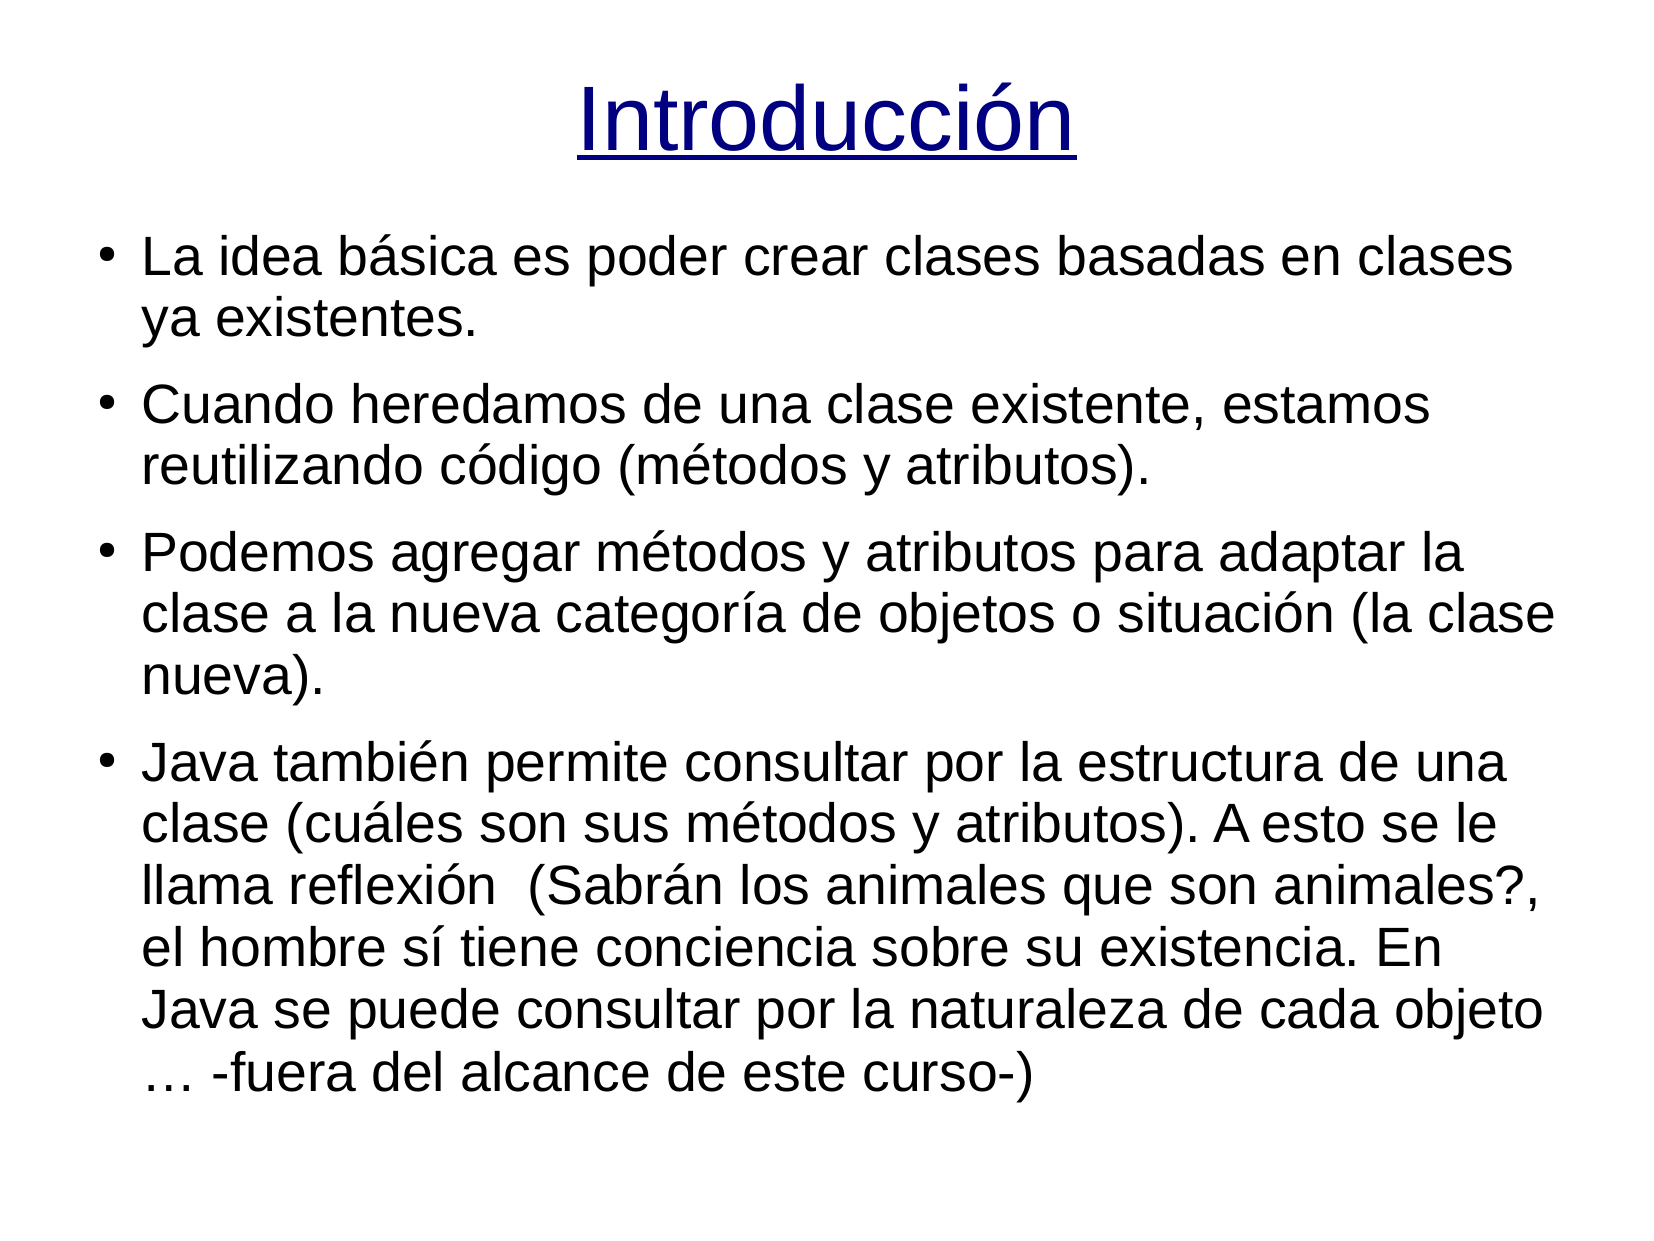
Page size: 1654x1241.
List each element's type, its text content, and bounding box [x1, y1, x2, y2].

title Introducción [82, 49, 1571, 188]
list La idea básica es poder crear clases basadas en clases ya existentes. Cuando heredamos de una clase existente, estamos reutilizando código (métodos y atributos). Podemos agregar métodos y atributos para adaptar la clase a la nueva categoría de objetos o situación (la clase nueva). Java también permite consultar por la estructura de una clase (cuáles son sus métodos y atributos). A esto se le llama reflexión (Sabrán los animales que son animales?, el hombre sí tiene conciencia sobre su existencia. En Java se puede consultar por la naturaleza de cada objeto … -fuera del alcance de este curso-)‏ [82, 225, 1571, 1126]
